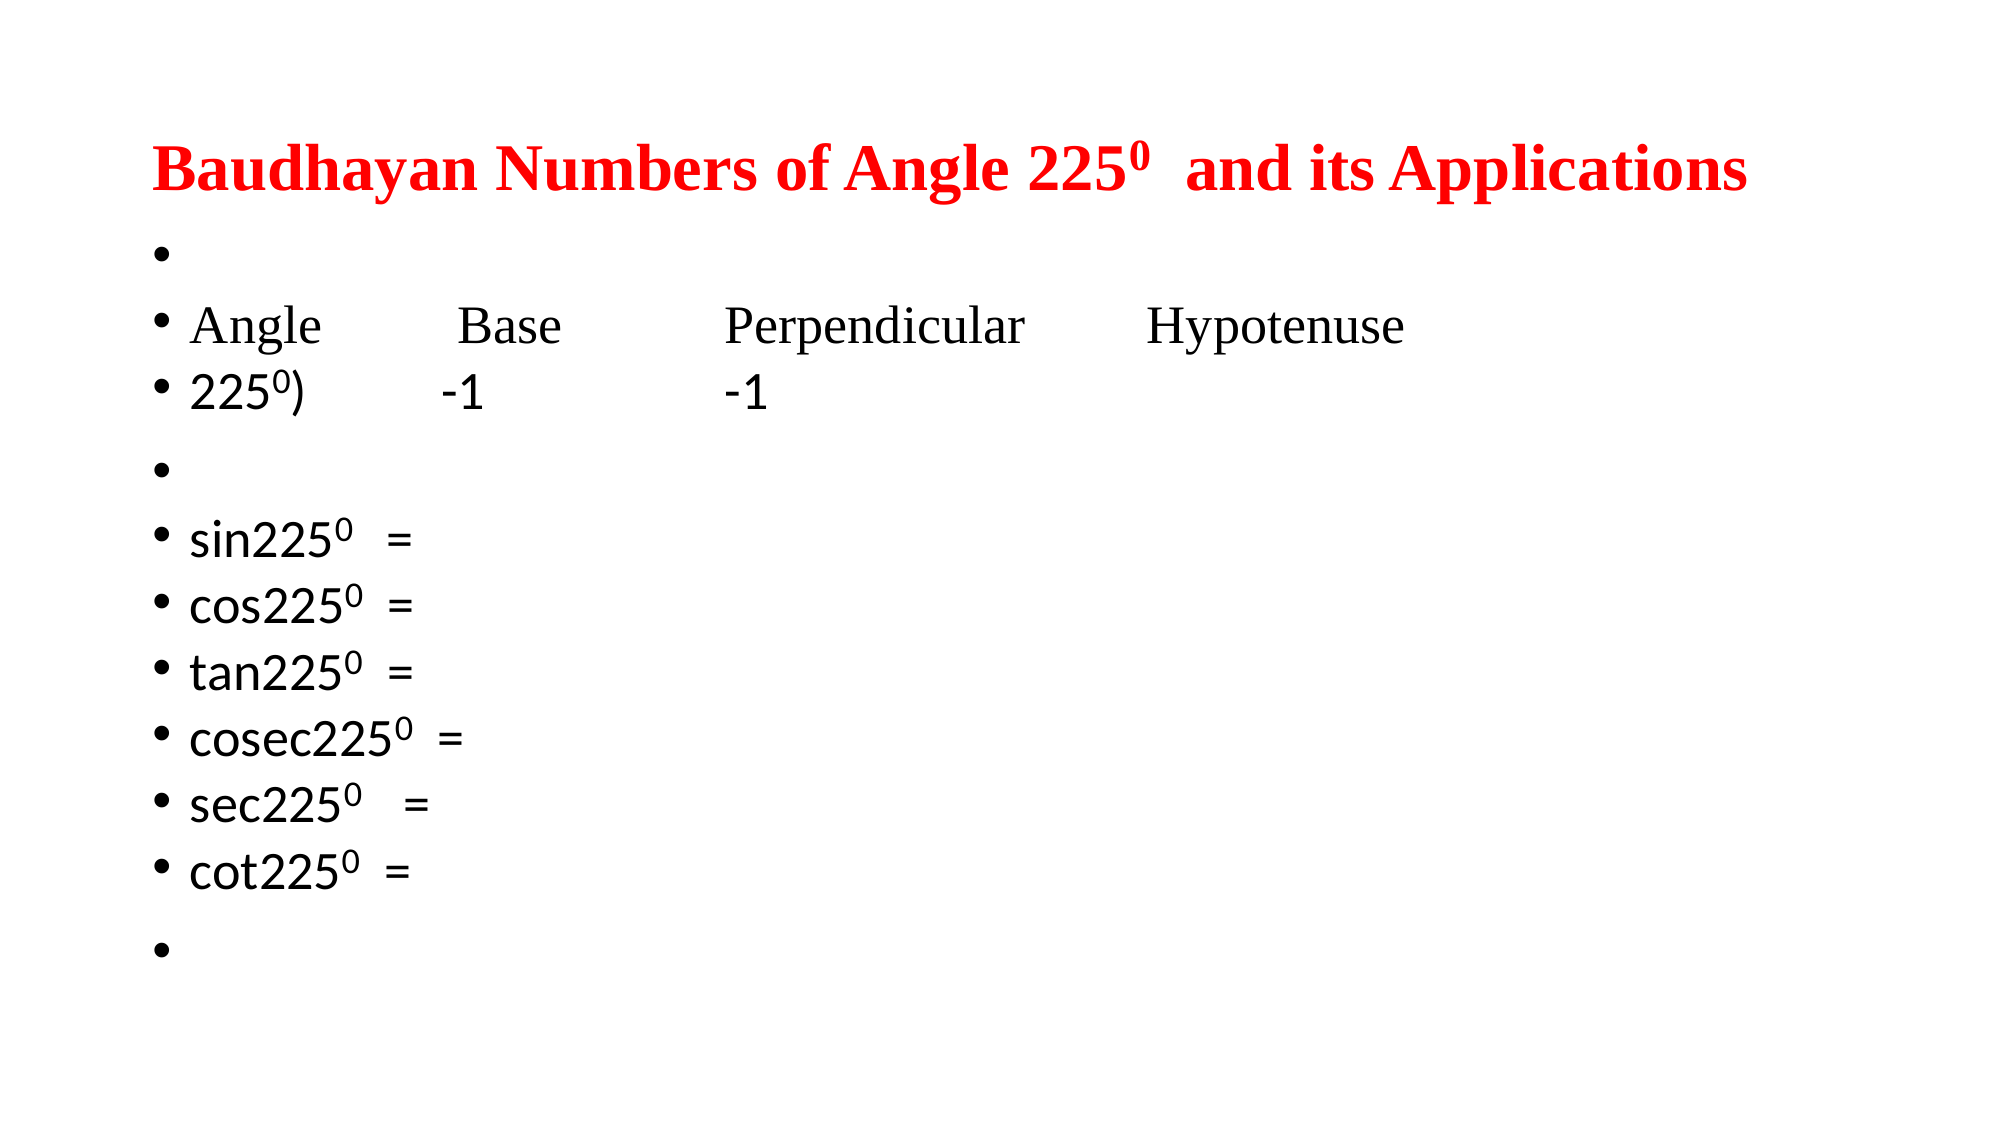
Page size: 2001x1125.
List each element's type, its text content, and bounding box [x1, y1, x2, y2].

list Angle Base Perpendicular Hypotenuse 2250) -1 -1 sin2250 = cos2250 = tan2250 = cosec2250 = sec2250 = cot2250 = [137, 213, 1863, 1014]
title Baudhayan Numbers of Angle 2250 and its Applications [137, 59, 1863, 213]
